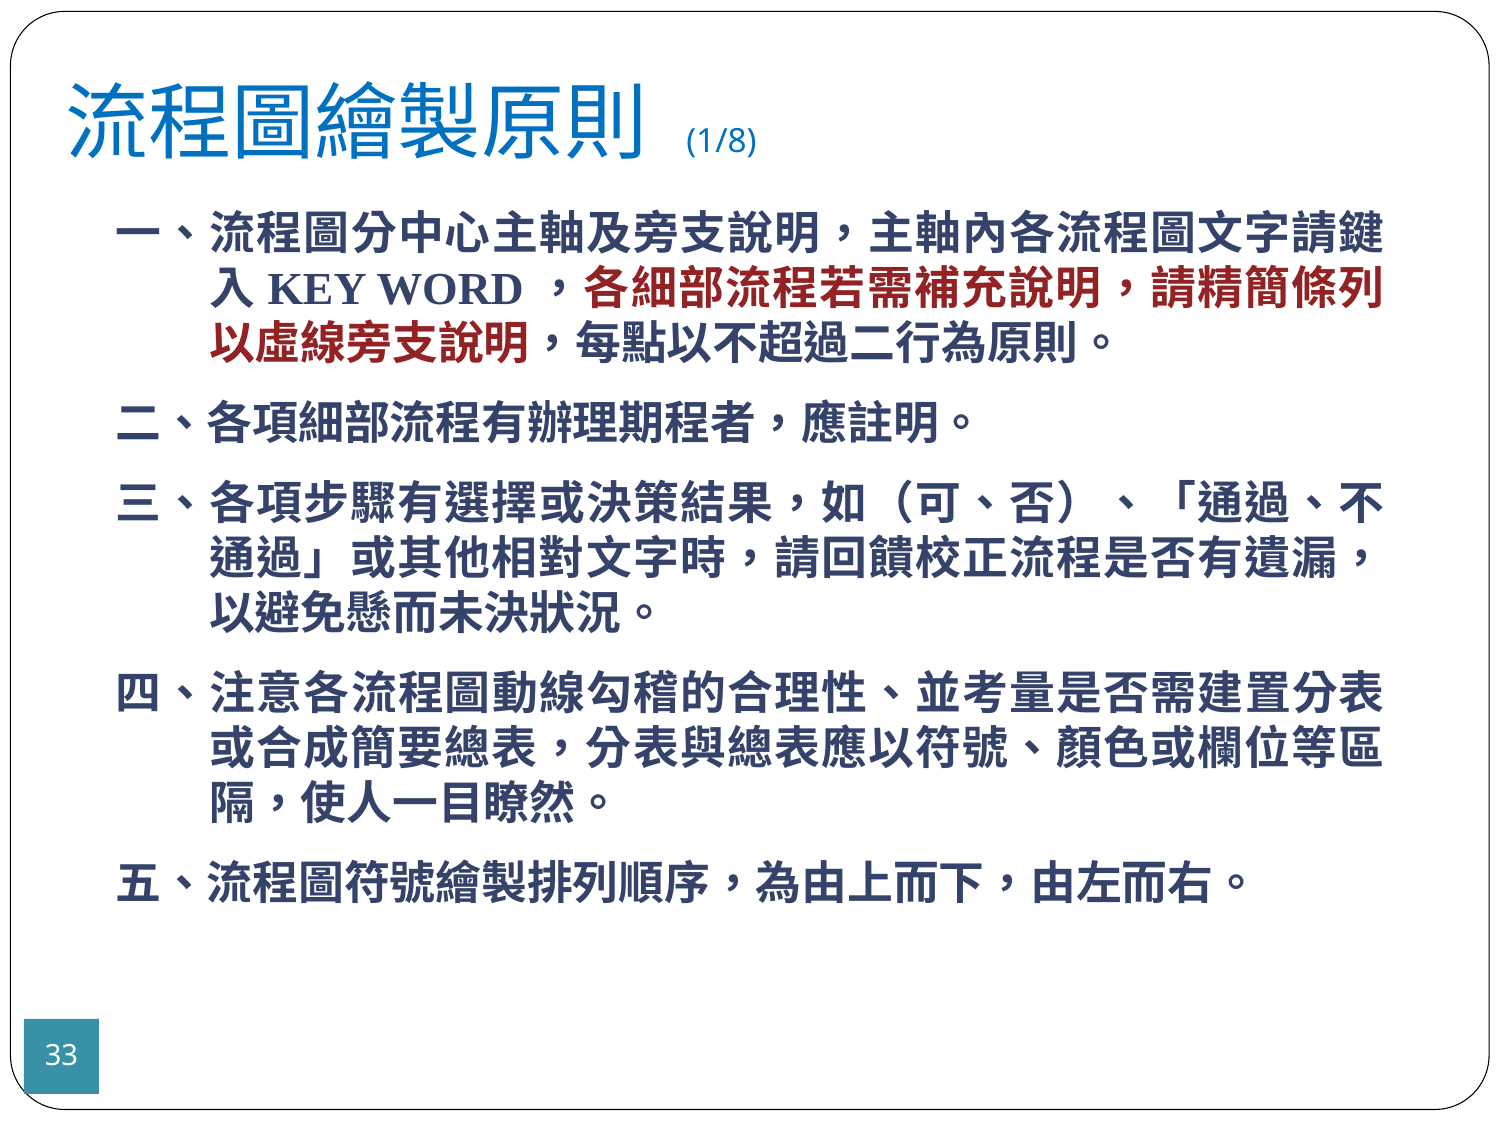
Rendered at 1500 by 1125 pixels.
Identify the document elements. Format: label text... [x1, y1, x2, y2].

text_box 一、流程圖分中心主軸及旁支說明，主軸內各流程圖文字請鍵入KEY WORD，各細部流程若需補充說明，請精簡條列以虛線旁支說明，每點以不超過二行為原則。 二、各項細部流程有辦理期程者，應註明。 三、各項步驟有選擇或決策結果，如（可、否）、「通過、不通過」或其他相對文字時，請回饋校正流程是否有遺漏，以避免懸而未決狀況。 四、注意各流程圖動線勾稽的合理性、並考量是否需建置分表或合成簡要總表，分表與總表應以符號、顏色或欄位等區隔，使人一目瞭然。 五、流程圖符號繪製排列順序，為由上而下，由左而右。 [100, 196, 1400, 996]
title 流程圖繪製原則 (1/8) [50, 37, 1401, 185]
text_box 33 [23, 1018, 99, 1094]
